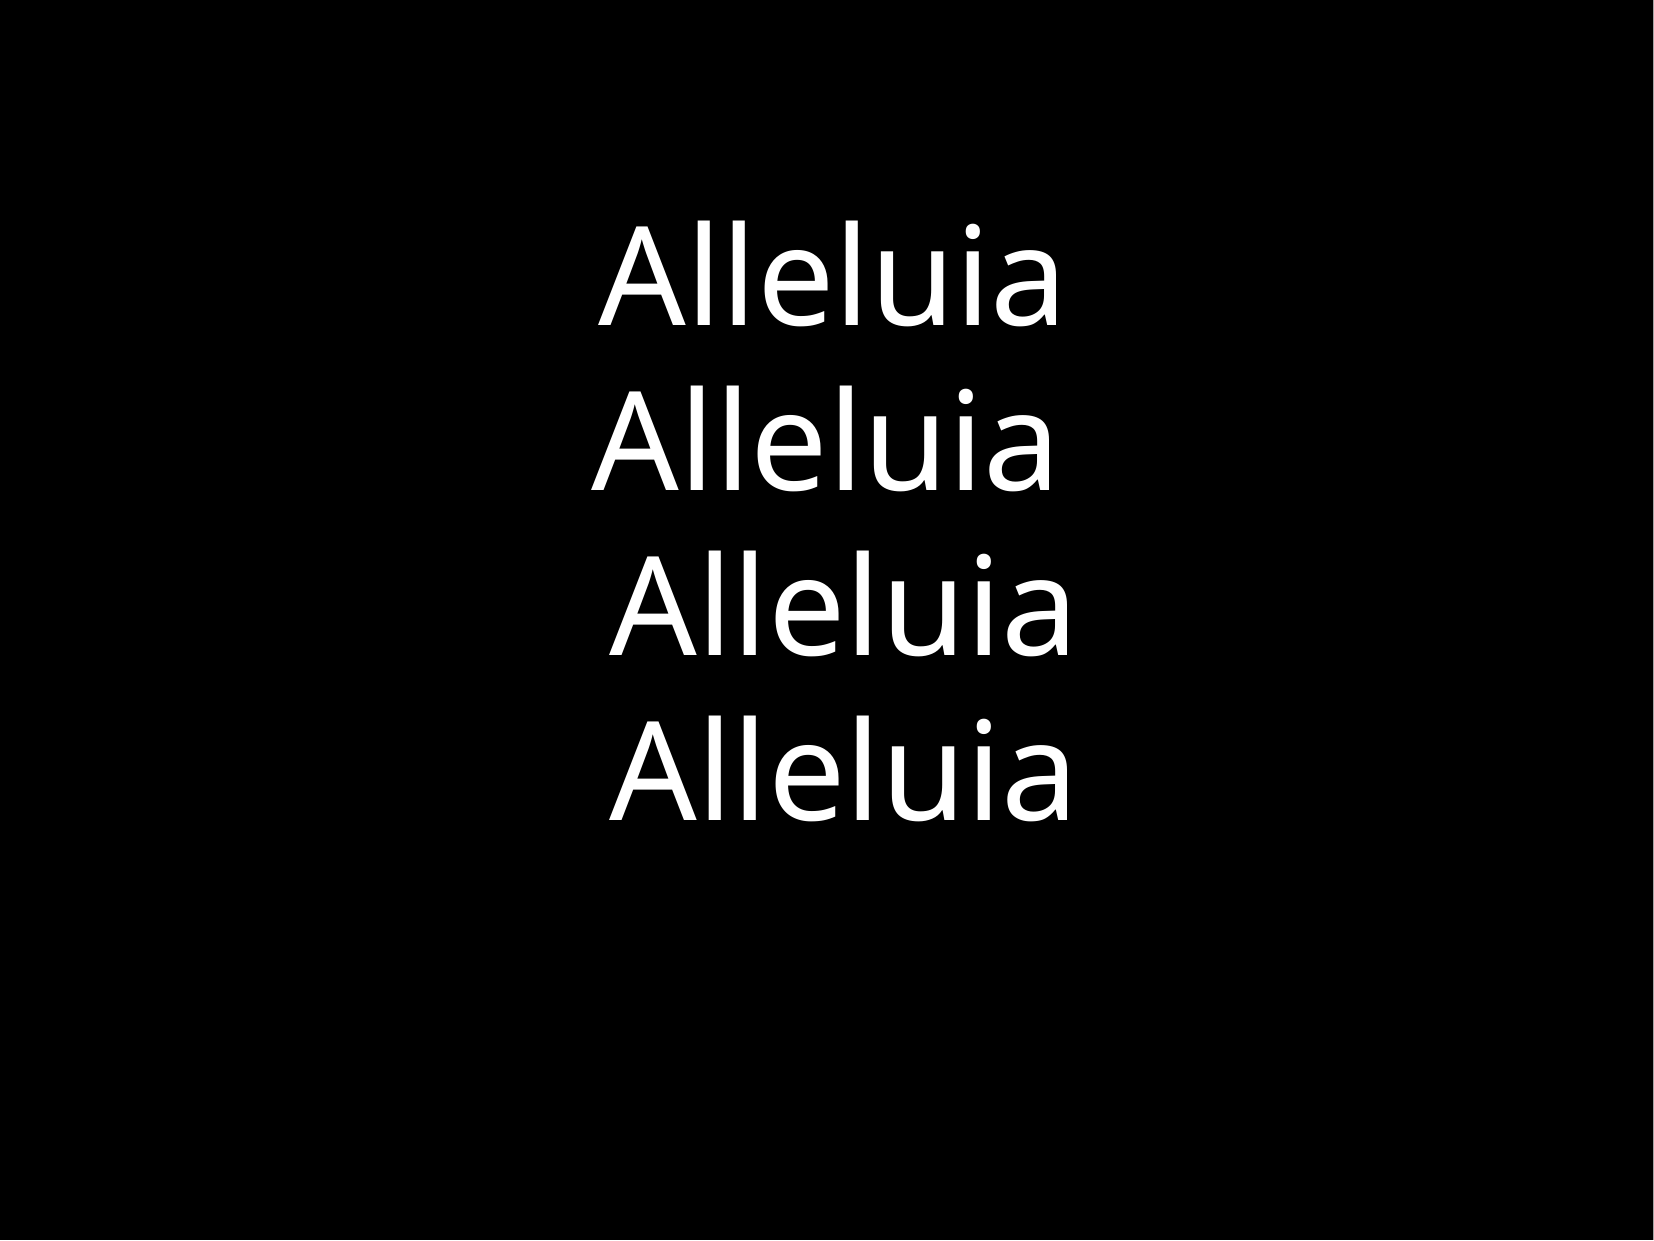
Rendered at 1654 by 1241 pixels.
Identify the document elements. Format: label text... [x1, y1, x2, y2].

title Alleluia Alleluia Alleluia Alleluia [124, 385, 1530, 651]
